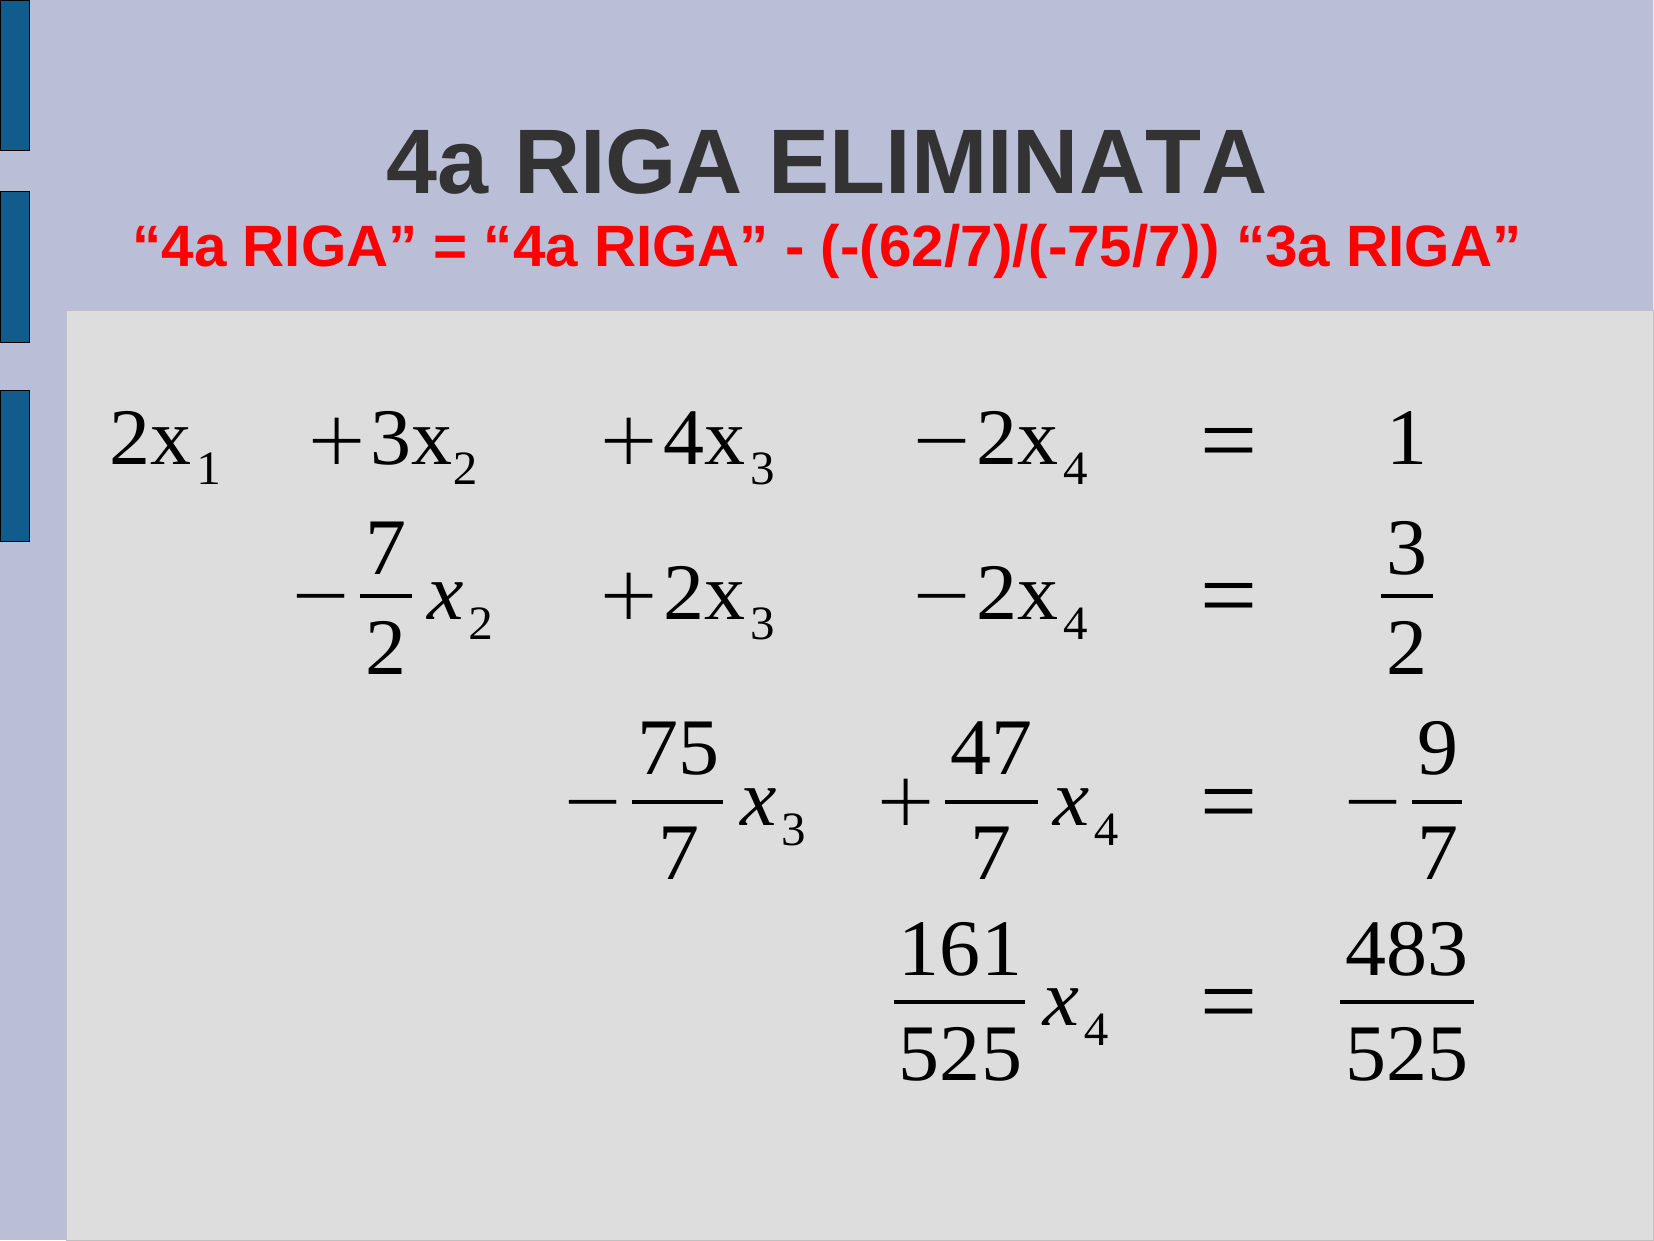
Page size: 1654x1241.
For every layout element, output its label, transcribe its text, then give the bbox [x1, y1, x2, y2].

chart [88, 383, 1497, 1101]
title 4a RIGA ELIMINATA “4a RIGA” = “4a RIGA” - (-(62/7)/(-75/7)) “3a RIGA” [121, 98, 1534, 291]
